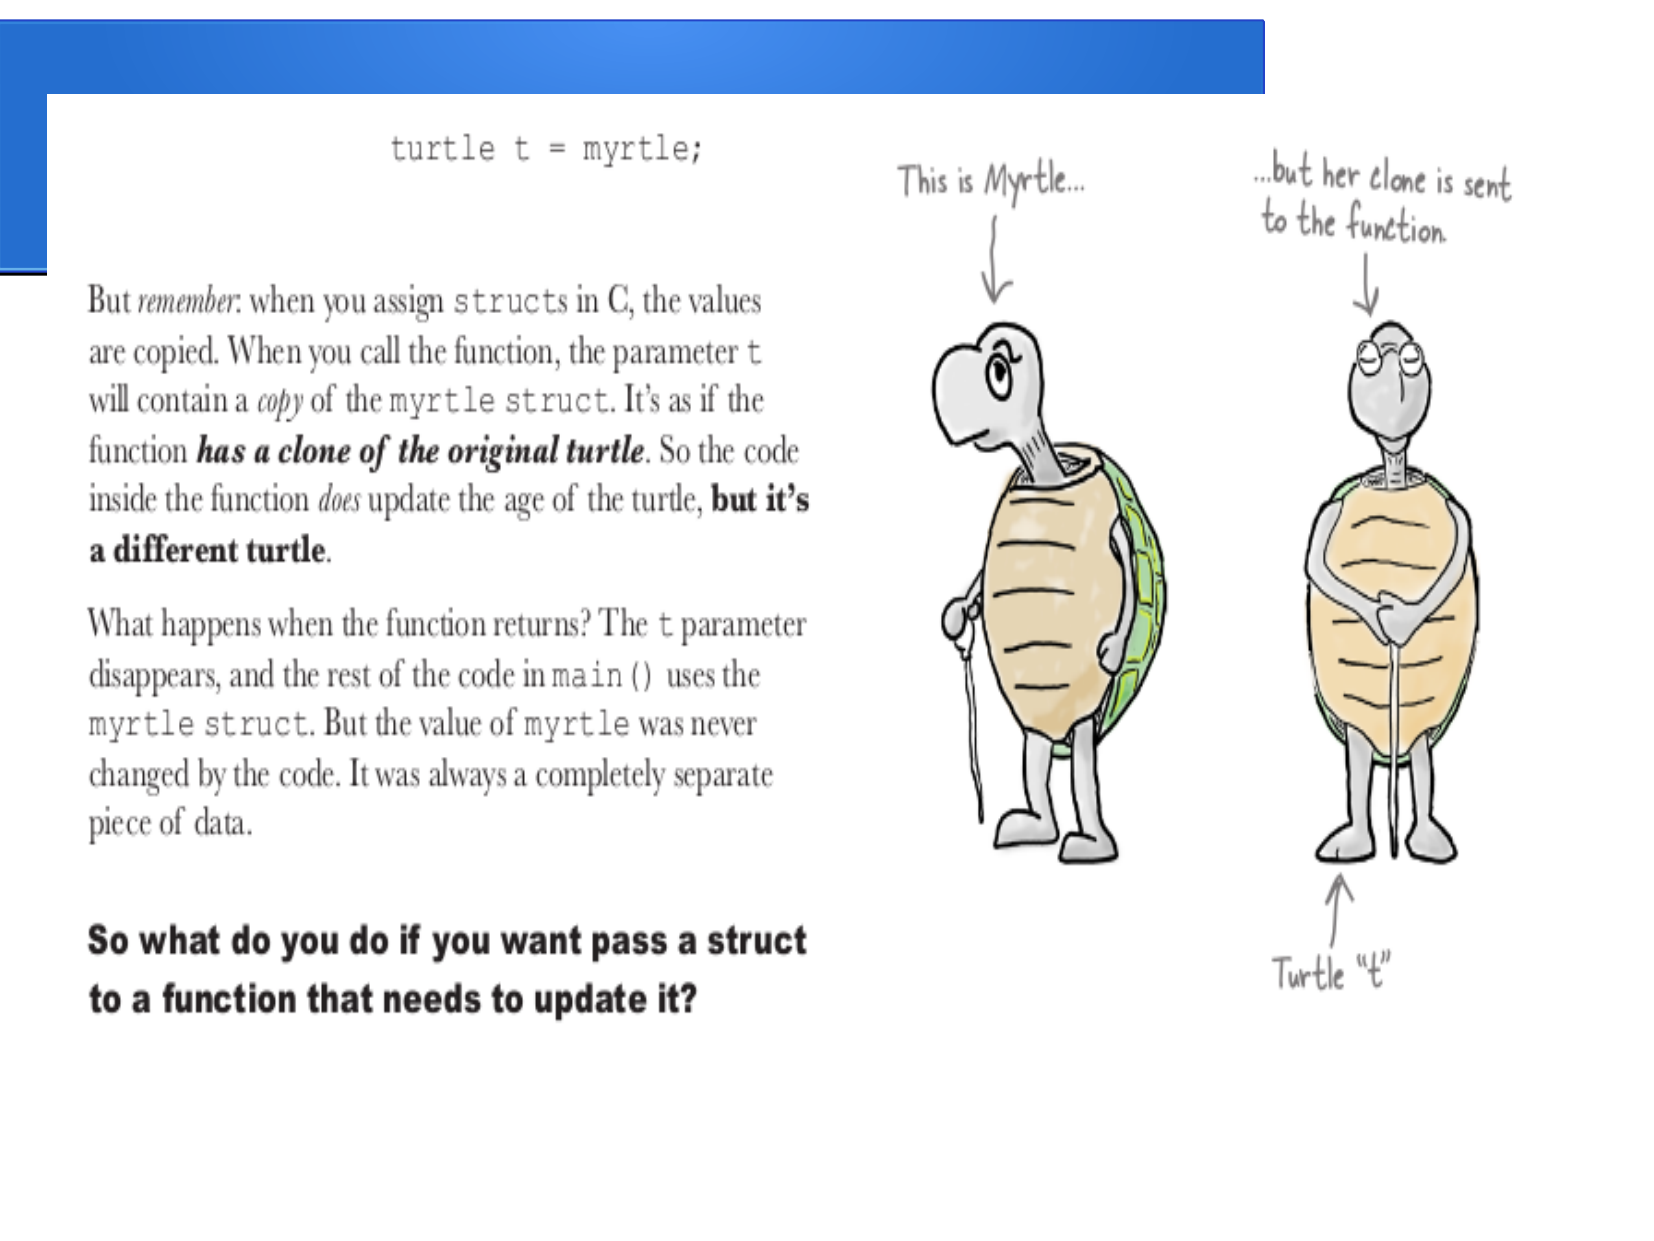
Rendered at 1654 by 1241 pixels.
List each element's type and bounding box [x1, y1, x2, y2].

picture [47, 94, 1571, 1087]
